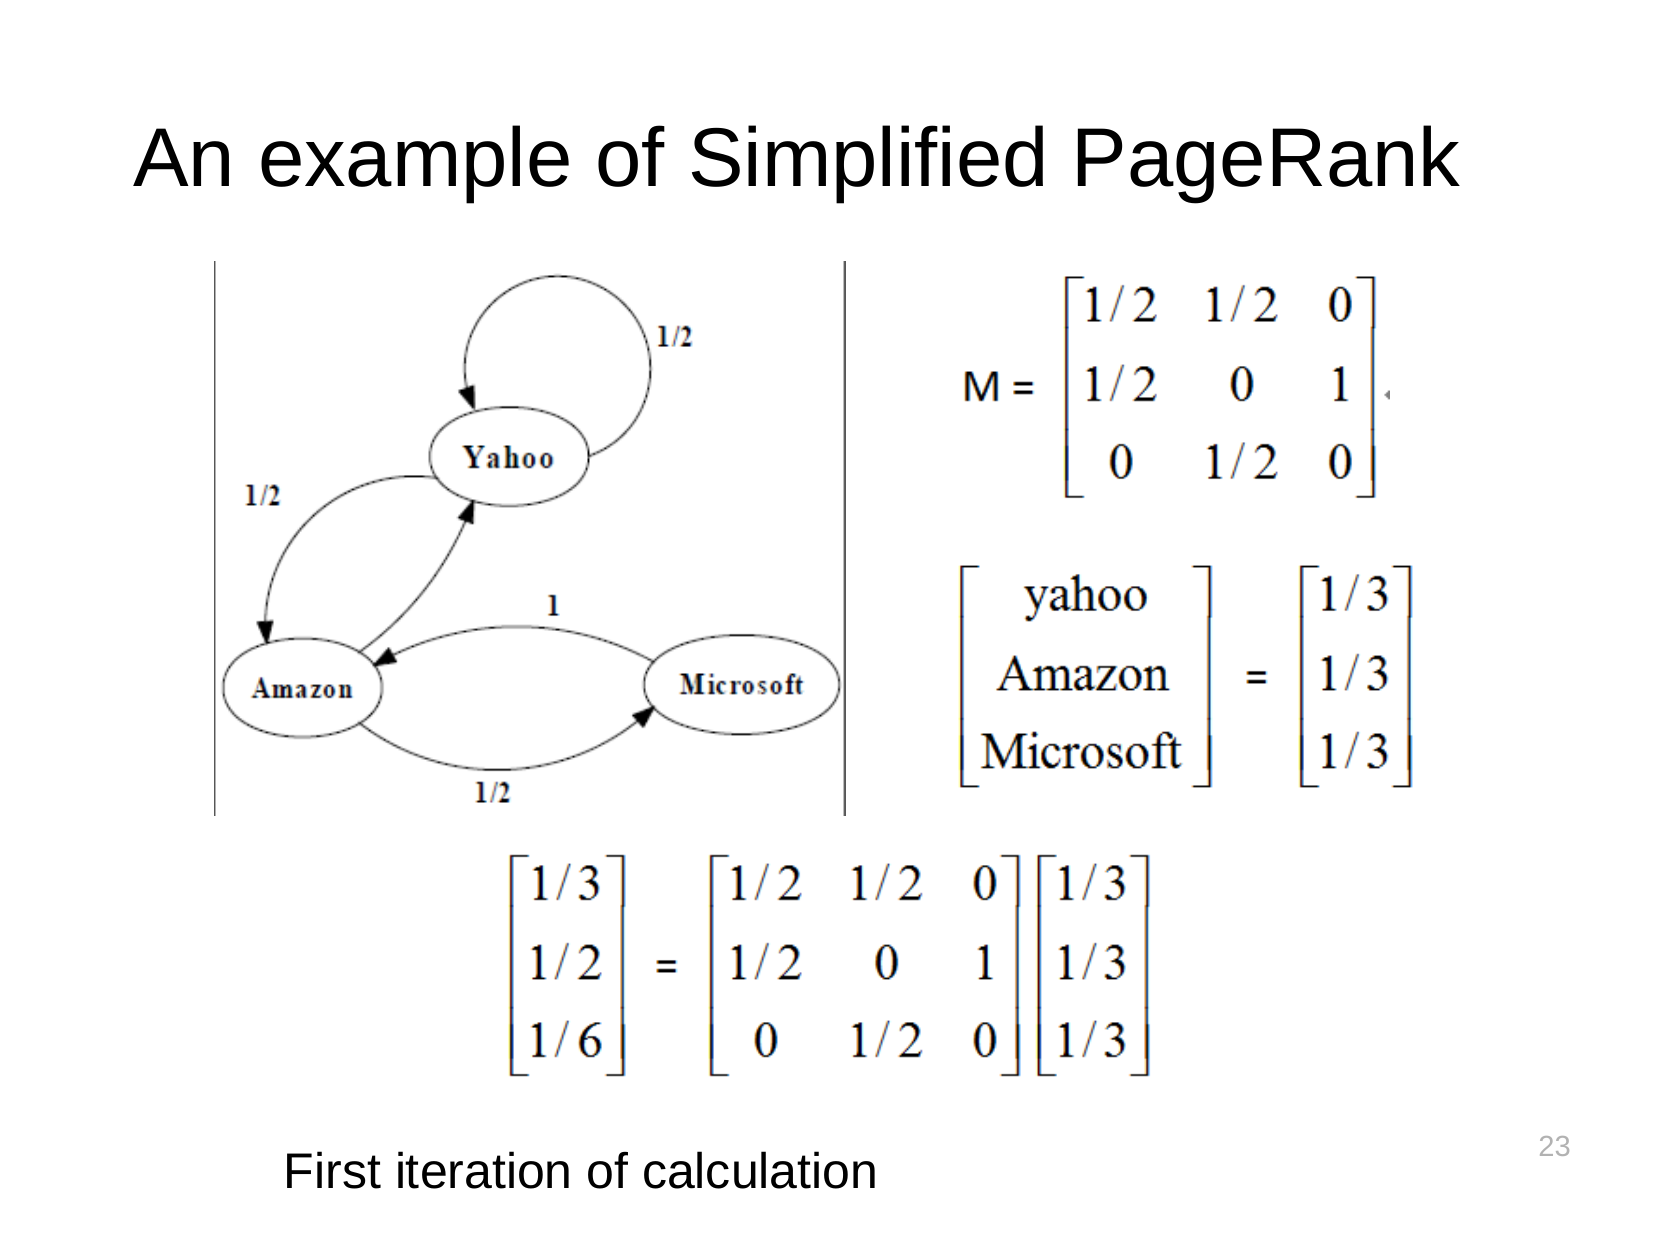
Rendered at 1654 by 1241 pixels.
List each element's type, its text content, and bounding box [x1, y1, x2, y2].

picture [940, 547, 1423, 798]
picture [214, 261, 846, 816]
title An example of Simplified PageRank [82, 49, 1571, 257]
text_box First iteration of calculation [269, 1130, 1423, 1207]
picture [488, 833, 1157, 1098]
picture [943, 251, 1390, 525]
